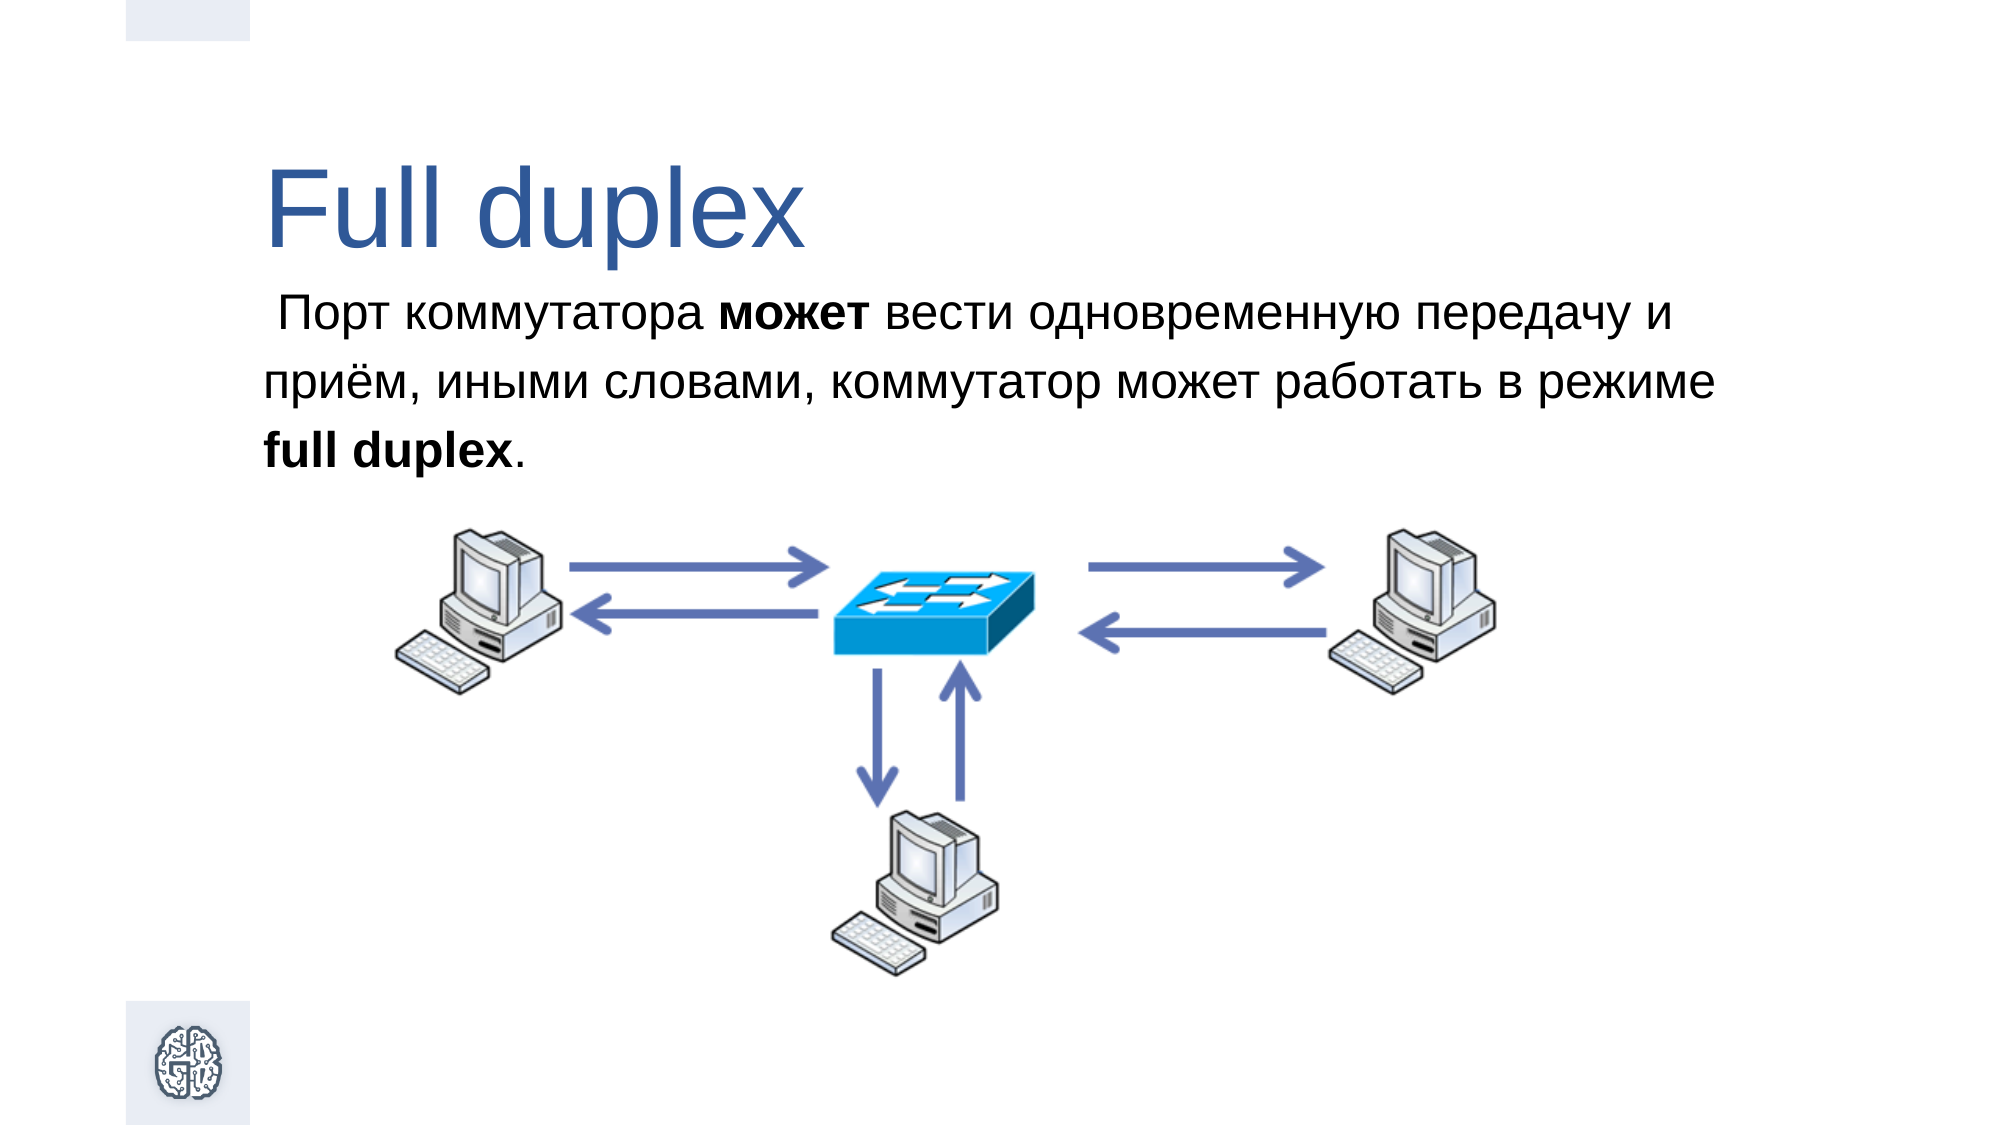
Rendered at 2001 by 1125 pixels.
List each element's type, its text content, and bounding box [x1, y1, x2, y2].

title Full duplex [248, 50, 1752, 217]
picture [144, 1016, 232, 1110]
list Порт коммутатора может вести одновременную передачу и приём, иными словами, коммутатор может работать в режиме full duplex. [248, 217, 1752, 598]
picture [393, 525, 1503, 980]
